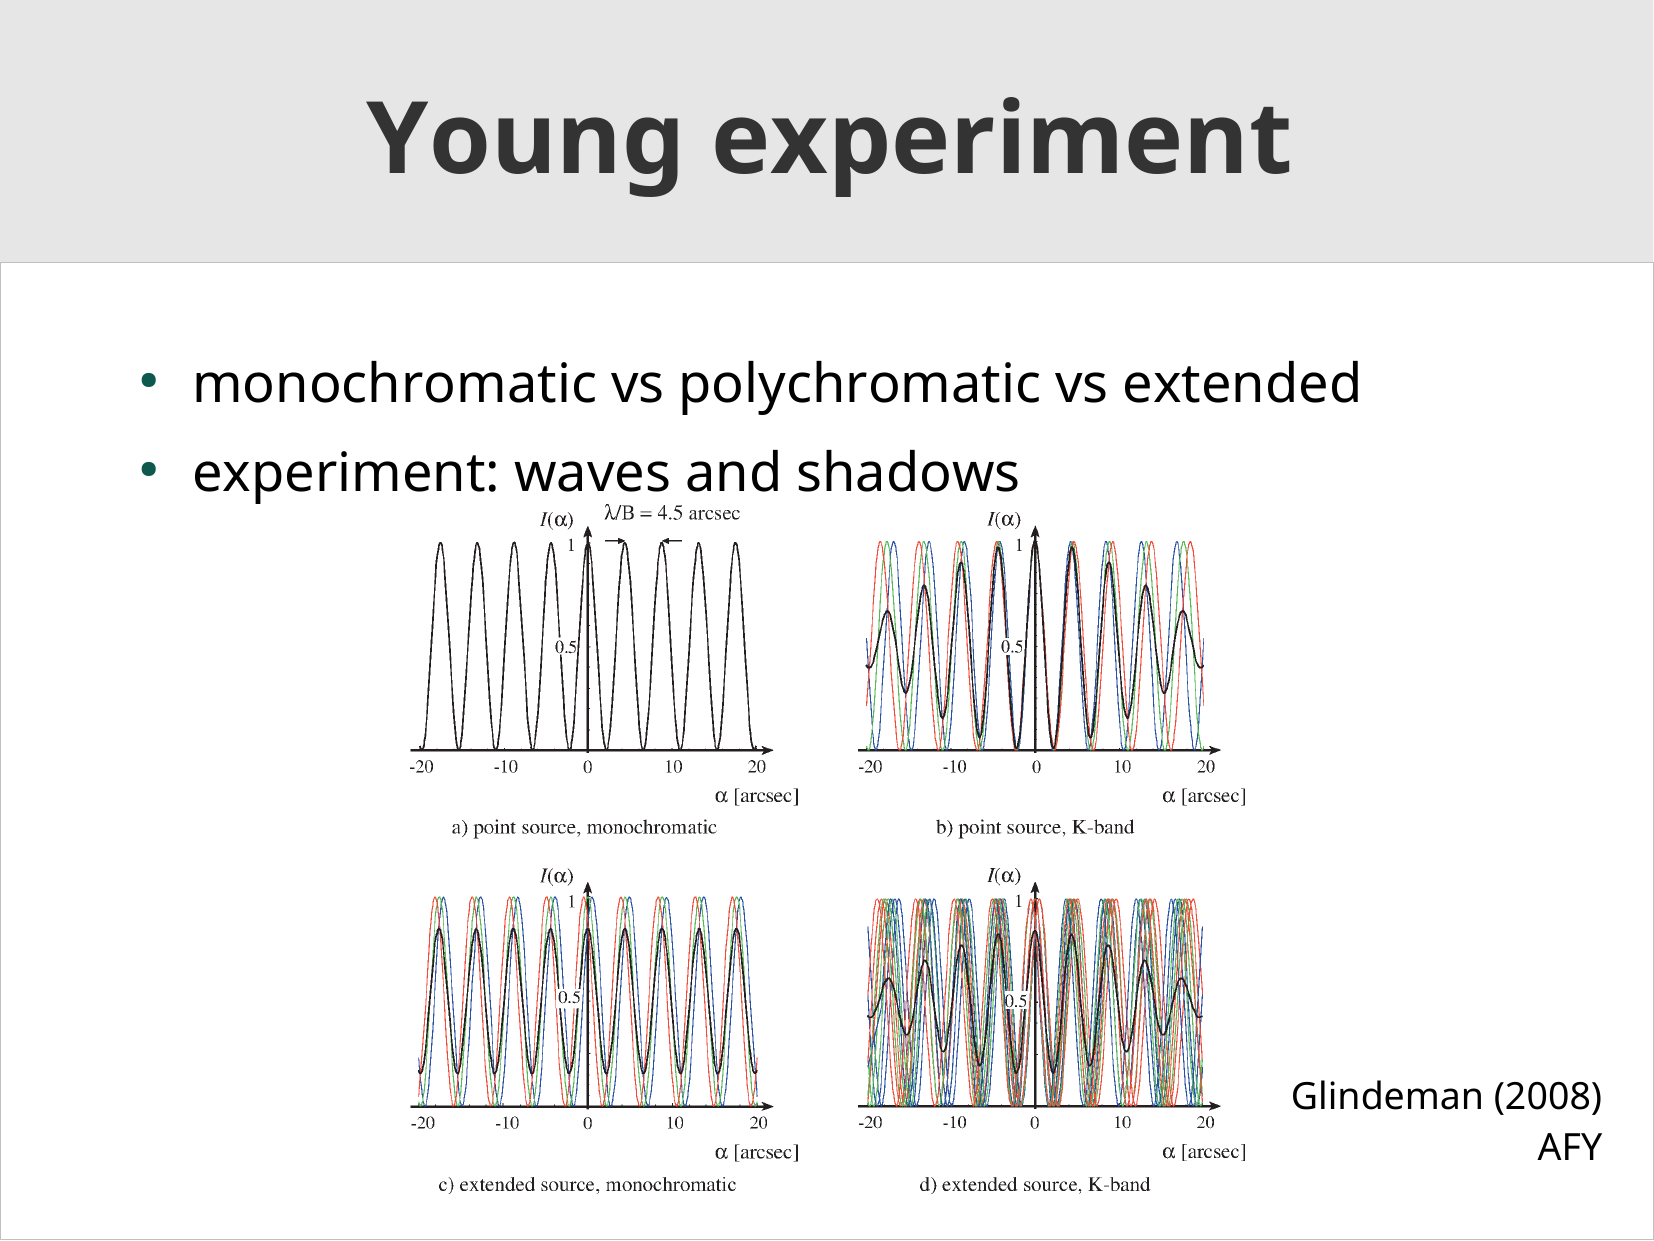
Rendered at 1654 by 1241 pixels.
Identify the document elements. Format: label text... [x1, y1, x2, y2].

list monochromatic vs polychromatic vs extended experiment: waves and shadows [121, 344, 1534, 1064]
text_box Glindeman (2008) AFY [1275, 1062, 1584, 1172]
picture [410, 504, 1245, 1194]
title Young experiment [124, 31, 1537, 239]
